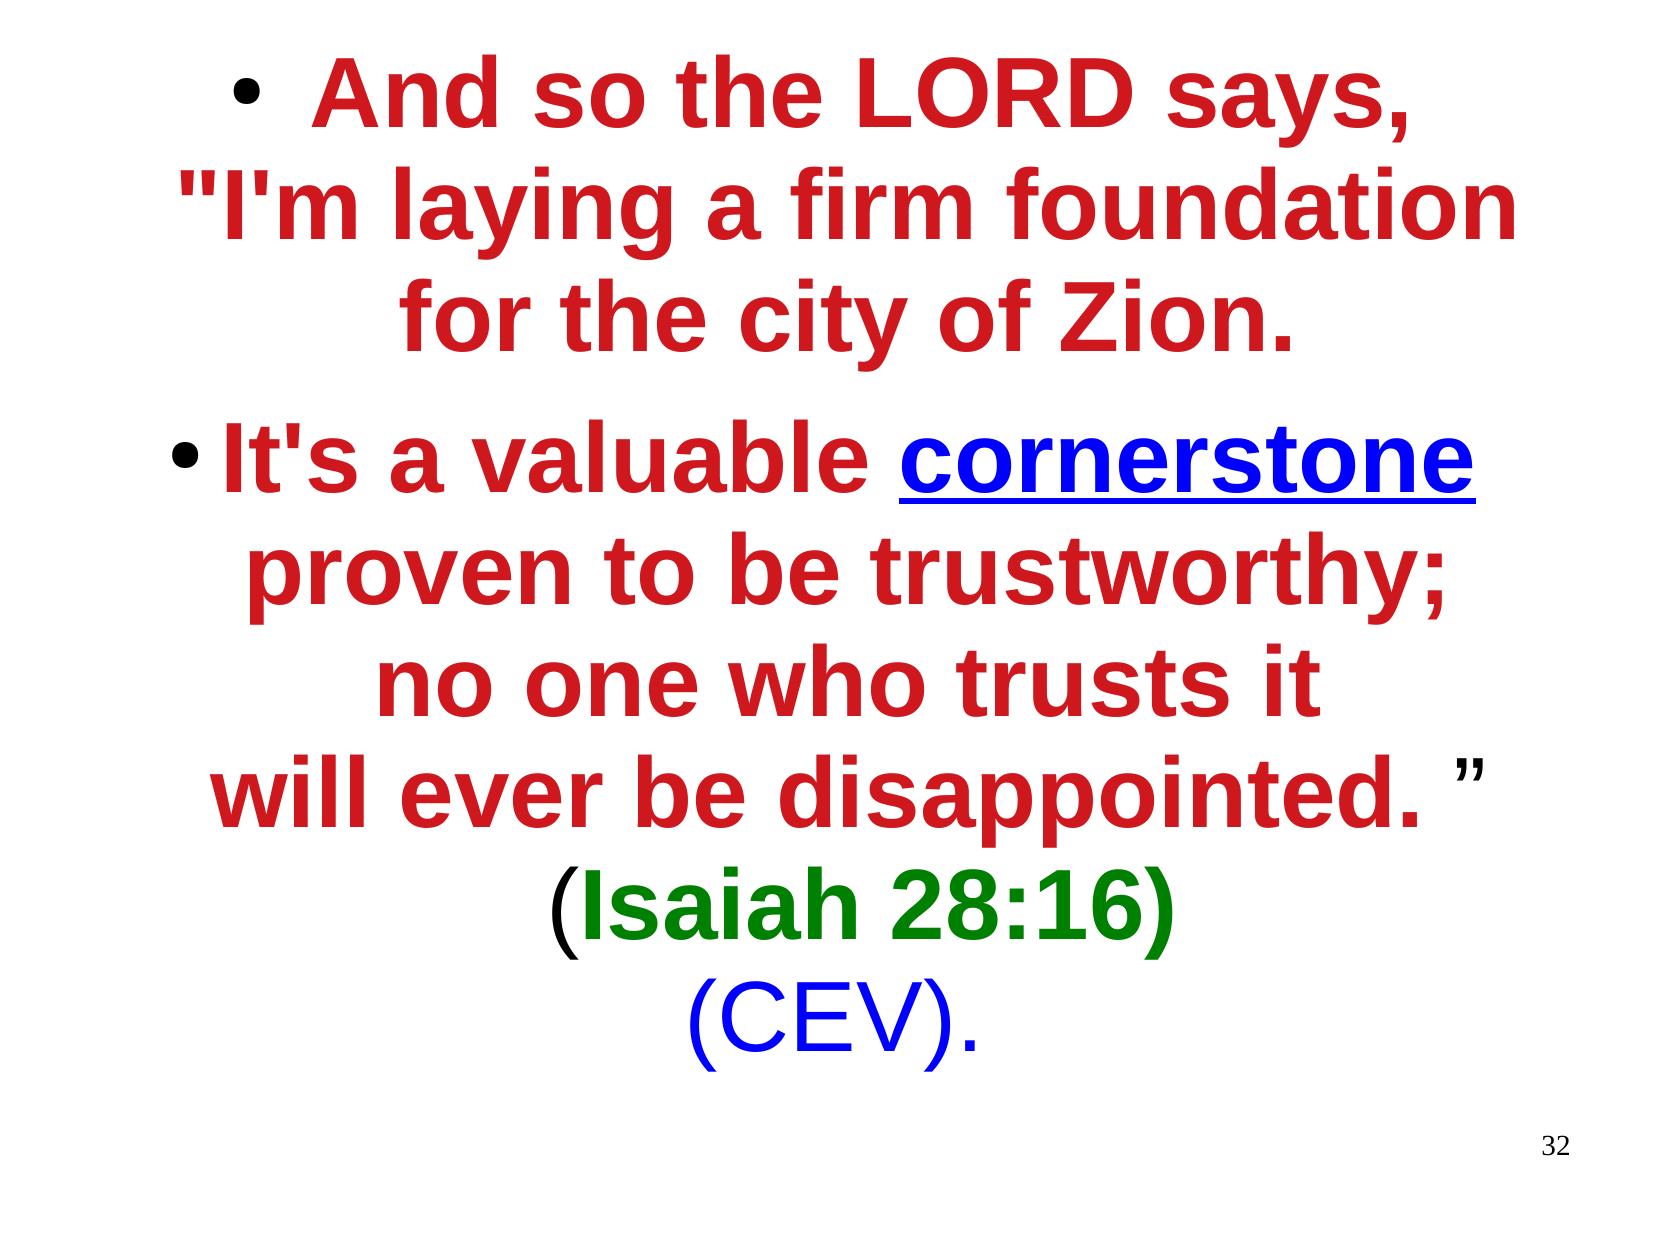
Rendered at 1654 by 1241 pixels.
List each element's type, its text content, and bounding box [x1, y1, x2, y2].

list And so the LORD says, "I'm laying a firm foundation for the city of Zion. It's a valuable cornerstone proven to be trustworthy; no one who trusts it will ever be disappointed. ” (Isaiah 28:16) (CEV). [82, 37, 1571, 1109]
